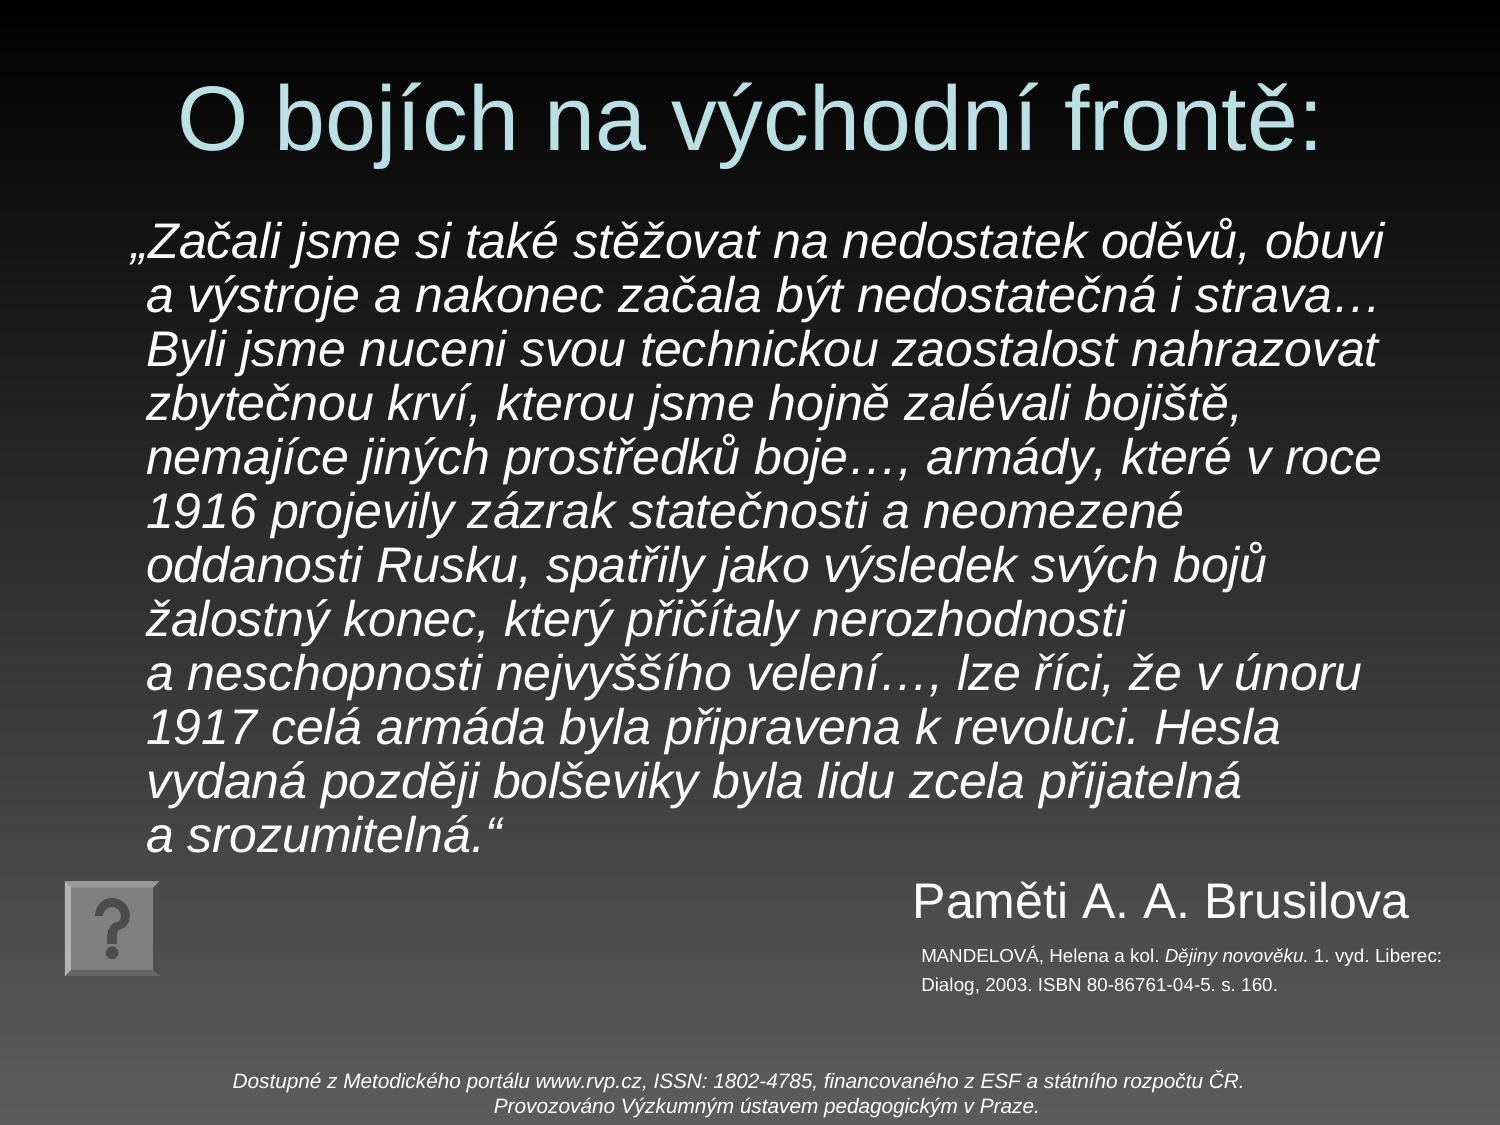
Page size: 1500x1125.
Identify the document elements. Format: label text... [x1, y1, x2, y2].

list „Začali jsme si také stěžovat na nedostatek oděvů, obuvi a výstroje a nakonec začala být nedostatečná i strava… Byli jsme nuceni svou technickou zaostalost nahrazovat zbytečnou krví, kterou jsme hojně zalévali bojiště, nemajíce jiných prostředků boje…, armády, které v roce 1916 projevily zázrak statečnosti a neomezené oddanosti Rusku, spatřily jako výsledek svých bojů žalostný konec, který přičítaly nerozhodnosti a neschopnosti nejvyššího velení…, lze říci, že v únoru 1917 celá armáda byla připravena k revoluci. Hesla vydaná později bolševiky byla lidu zcela přijatelná a srozumitelná.“ Paměti A. A. Brusilova [75, 207, 1426, 1059]
title O bojích na východní frontě: [76, 42, 1427, 186]
text_box MANDELOVÁ, Helena a kol. Dějiny novověku. 1. vyd. Liberec: Dialog, 2003. ISBN 80-86761-04-5. s. 160. [850, 904, 1500, 1003]
text_box Dostupné z Metodického portálu www.rvp.cz, ISSN: 1802-4785, financovaného z ESF a státního rozpočtu ČR. Provozováno Výzkumným ústavem pedagogickým v Praze. [161, 1059, 1322, 1125]
text_box [65, 881, 160, 977]
